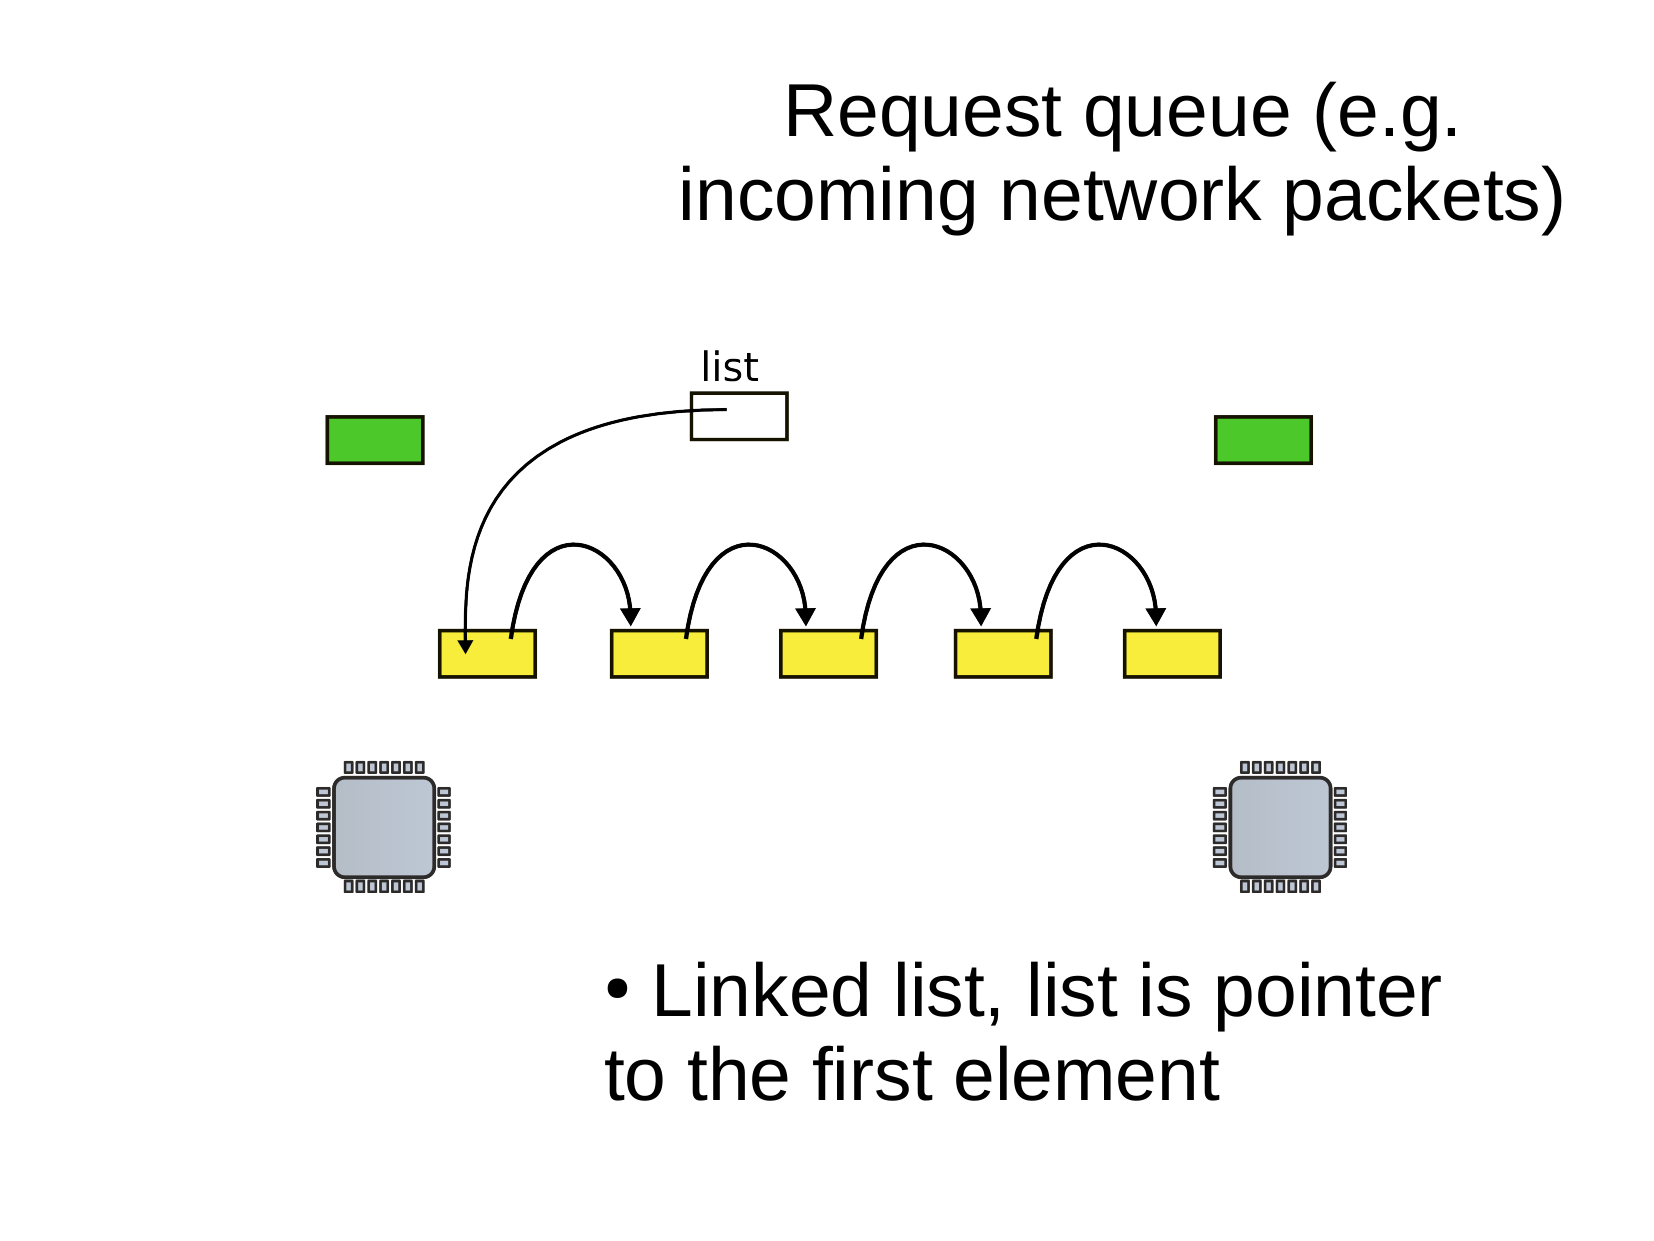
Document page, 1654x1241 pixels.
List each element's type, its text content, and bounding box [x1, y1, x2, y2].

title Linked list, list is pointer to the first element [604, 948, 1501, 1201]
title Request queue (e.g. incoming network packets) [675, 49, 1571, 257]
picture [316, 350, 1347, 893]
